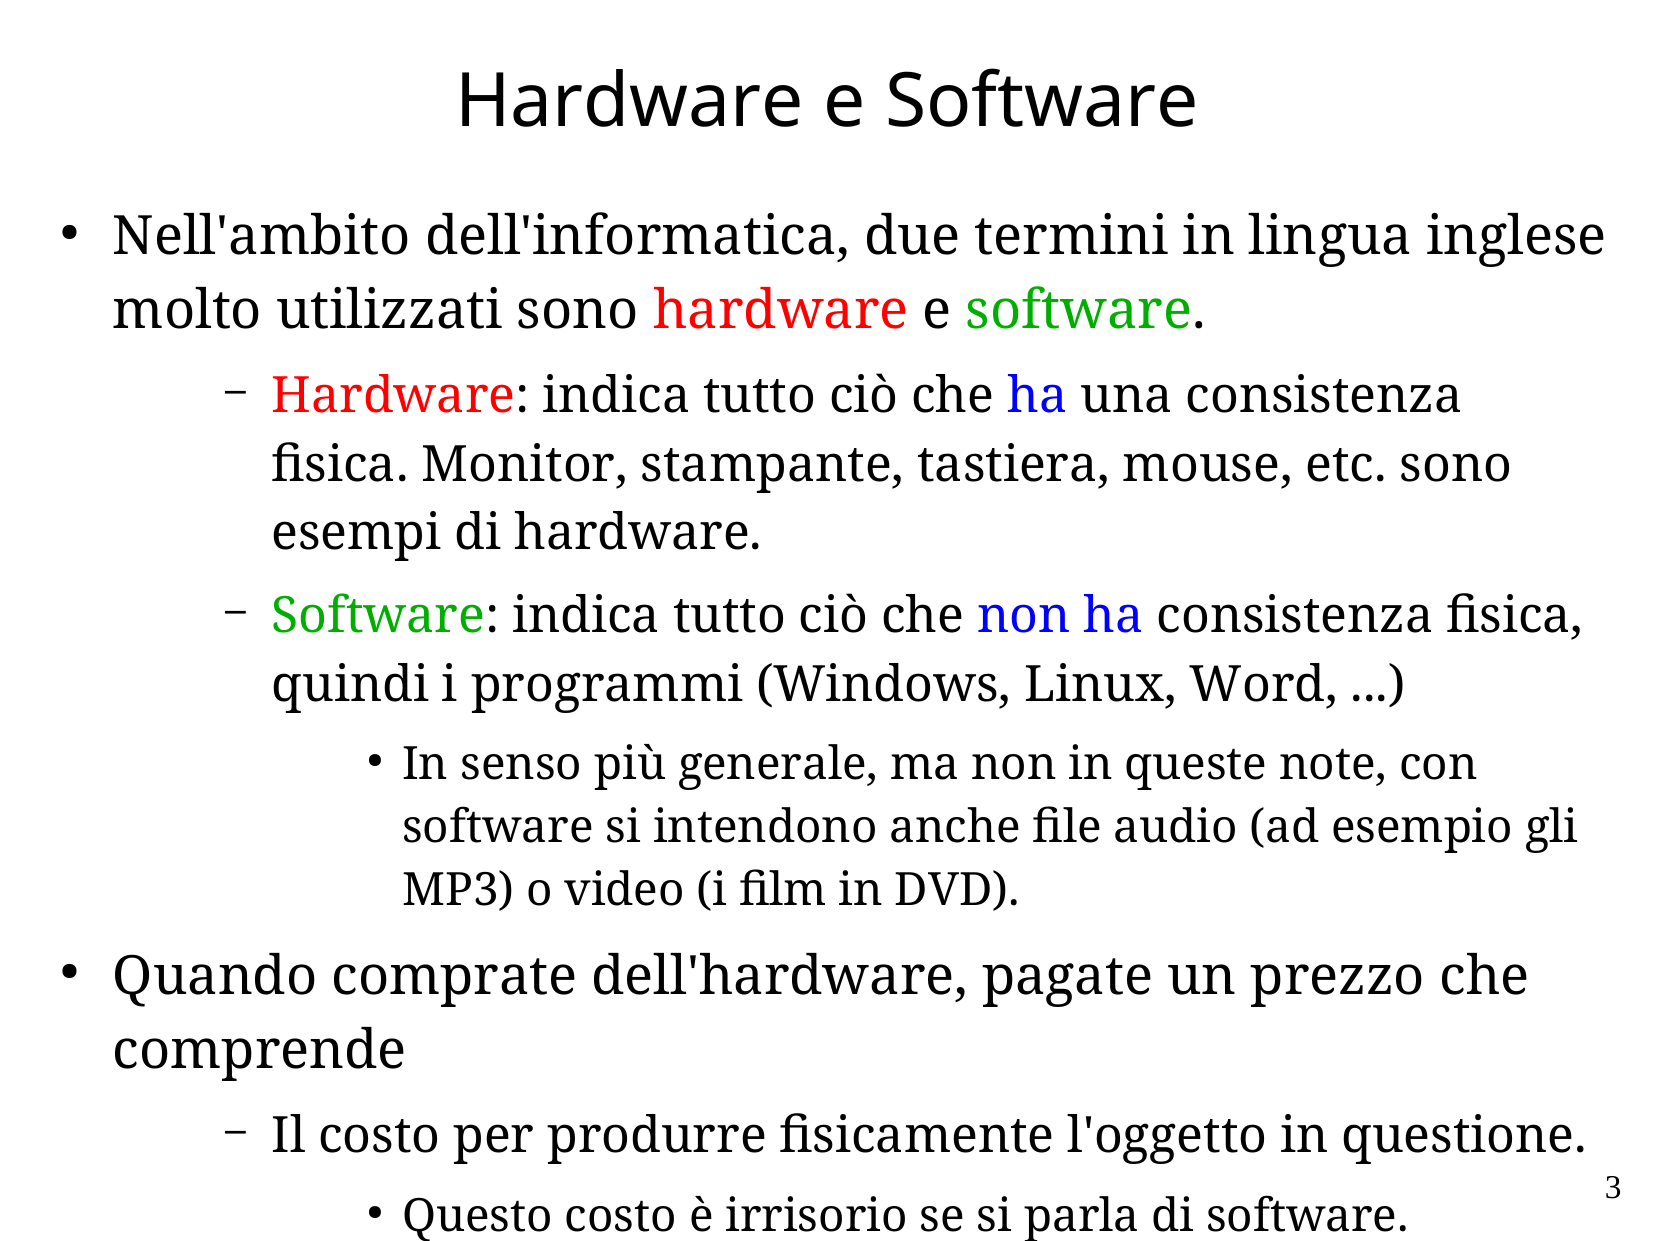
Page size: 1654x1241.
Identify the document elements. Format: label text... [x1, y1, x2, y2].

list Nell'ambito dell'informatica, due termini in lingua inglese molto utilizzati sono hardware e software. Hardware: indica tutto ciò che ha una consistenza fisica. Monitor, stampante, tastiera, mouse, etc. sono esempi di hardware. Software: indica tutto ciò che non ha consistenza fisica, quindi i programmi (Windows, Linux, Word, ...) In senso più generale, ma non in queste note, con software si intendono anche file audio (ad esempio gli MP3) o video (i film in DVD). Quando comprate dell'hardware, pagate un prezzo che comprende Il costo per produrre fisicamente l'oggetto in questione. Questo costo è irrisorio se si parla di software. Il costo sostenuto per la fase di ricerca che ha portato allo sviluppo del prodotto. [42, 196, 1612, 1187]
title Hardware e Software [37, 30, 1617, 166]
